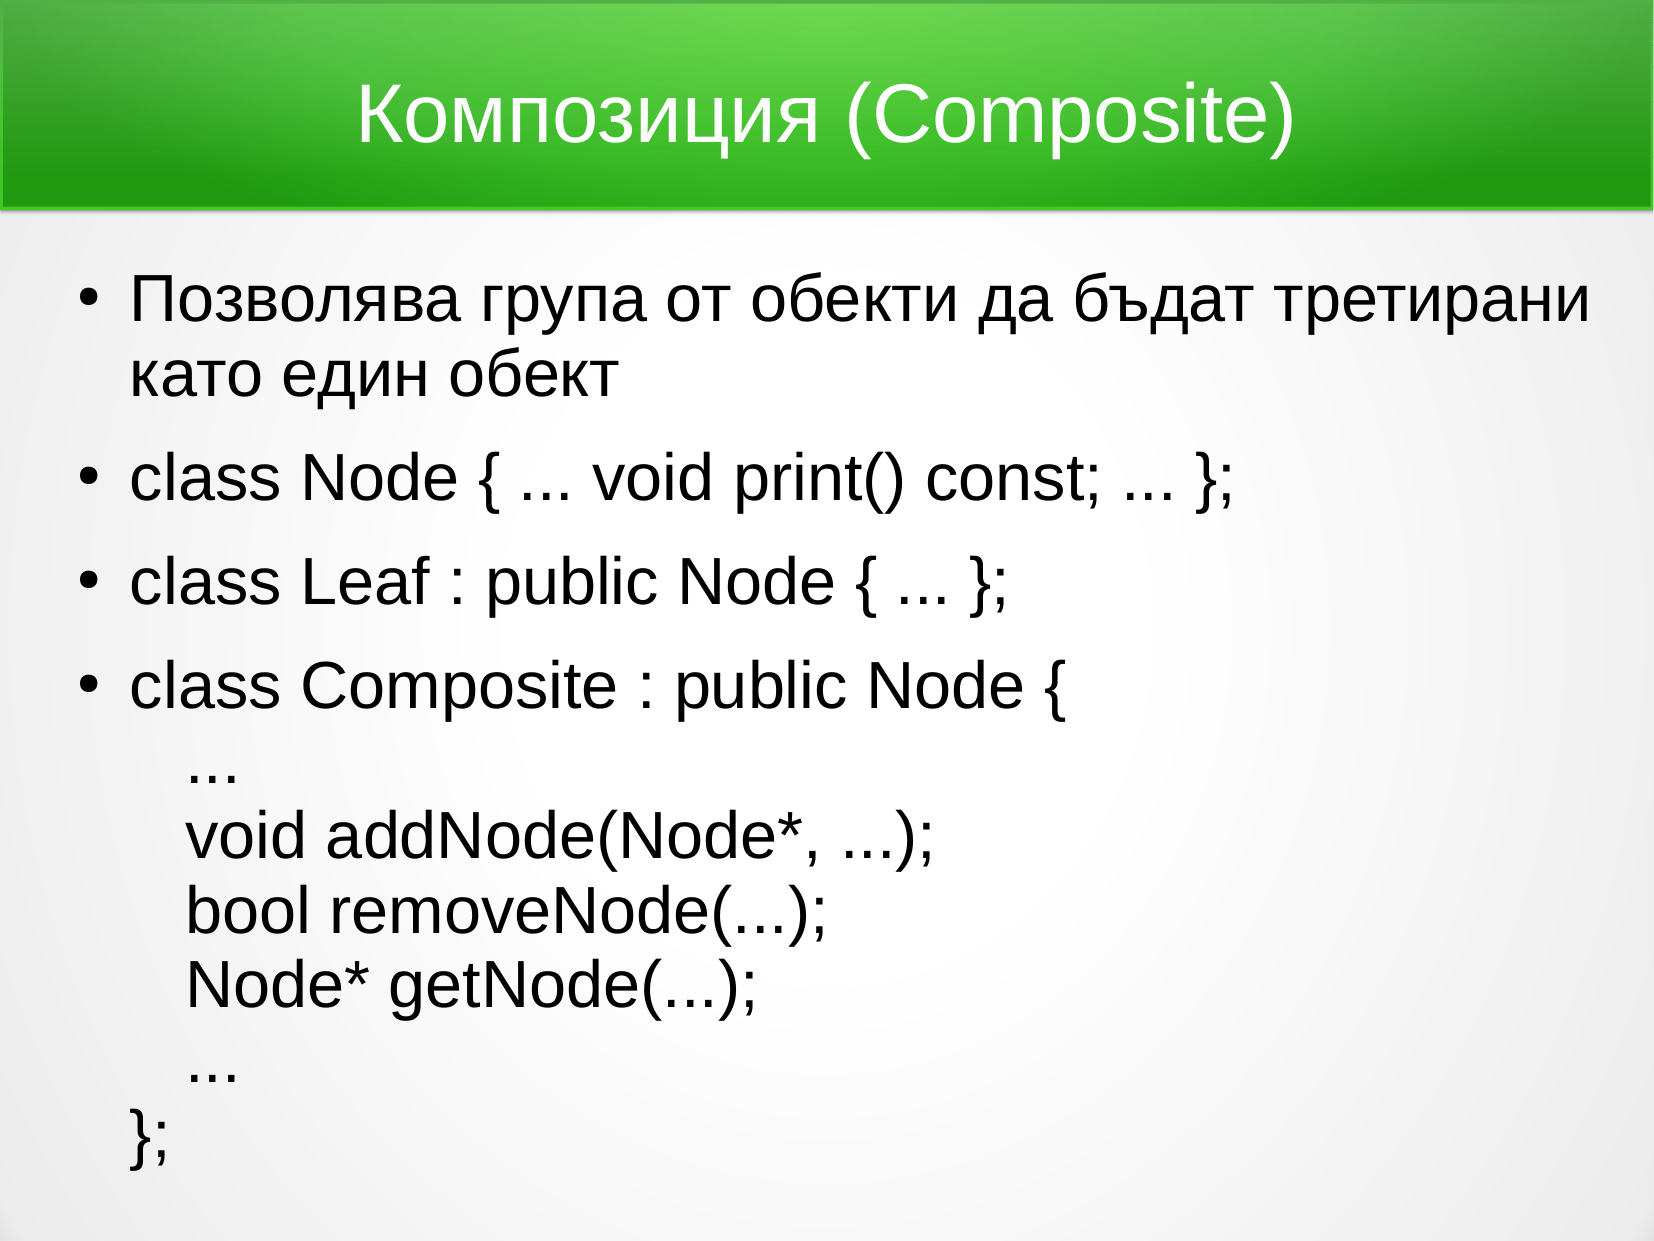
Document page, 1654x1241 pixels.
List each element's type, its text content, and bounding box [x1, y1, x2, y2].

list Позволява група от обекти да бъдат третирани като един обект class Node { ... void print() const; ... }; class Leaf : public Node { ... }; class Composite : public Node { ... void addNode(Node*, ...); bool removeNode(...); Node* getNode(...); ... }; [59, 261, 1595, 1182]
title Композиция (Composite) [82, 49, 1571, 179]
